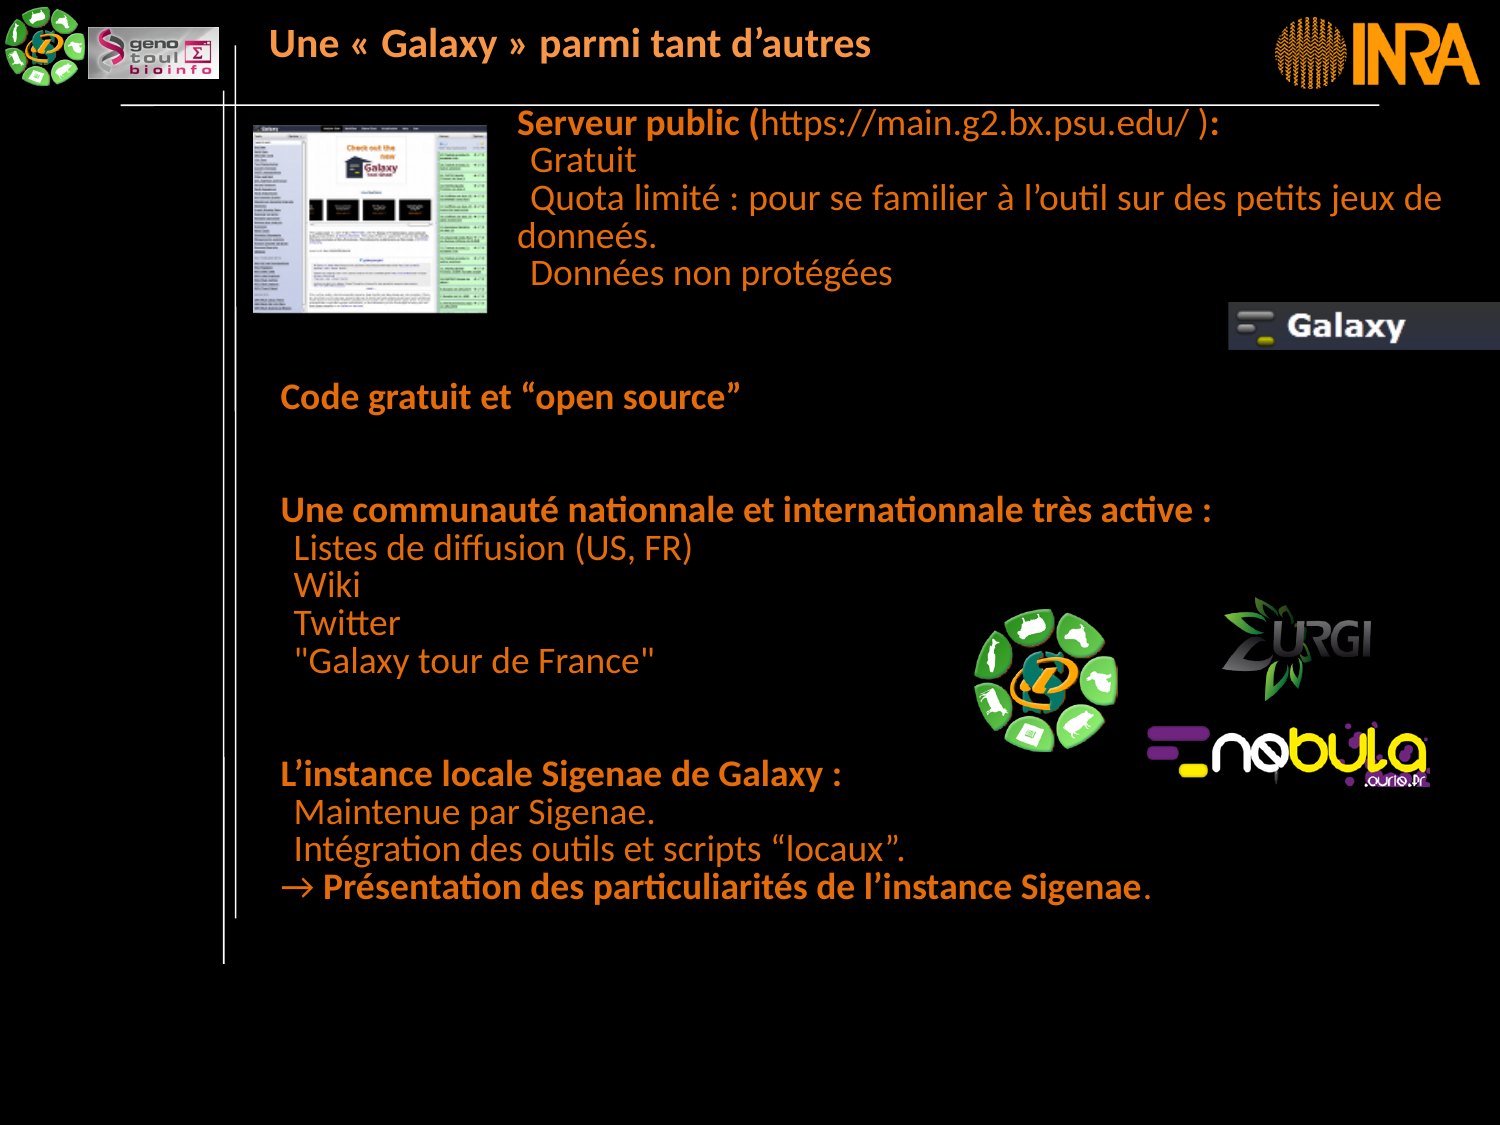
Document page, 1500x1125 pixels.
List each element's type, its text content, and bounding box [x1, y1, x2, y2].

text_box Serveur public (https://main.g2.bx.psu.edu/ ): Gratuit Quota limité : pour se familier à l’outil sur des petits jeux de donneés. Données non protégées [502, 99, 1459, 303]
picture [974, 609, 1117, 752]
picture [253, 125, 500, 326]
text_box Code gratuit et “open source” Une communauté nationnale et internationnale très active : Listes de diffusion (US, FR) Wiki Twitter "Galaxy tour de France" L’instance locale Sigenae de Galaxy : Maintenue par Sigenae. Intégration des outils et scripts “locaux”. → Présentation des particuliarités de l’instance Sigenae. [266, 373, 1500, 917]
picture [1139, 715, 1430, 787]
picture [1222, 597, 1371, 702]
text_box Une « Galaxy » parmi tant d’autres [253, 19, 1270, 85]
picture [1228, 302, 1500, 350]
